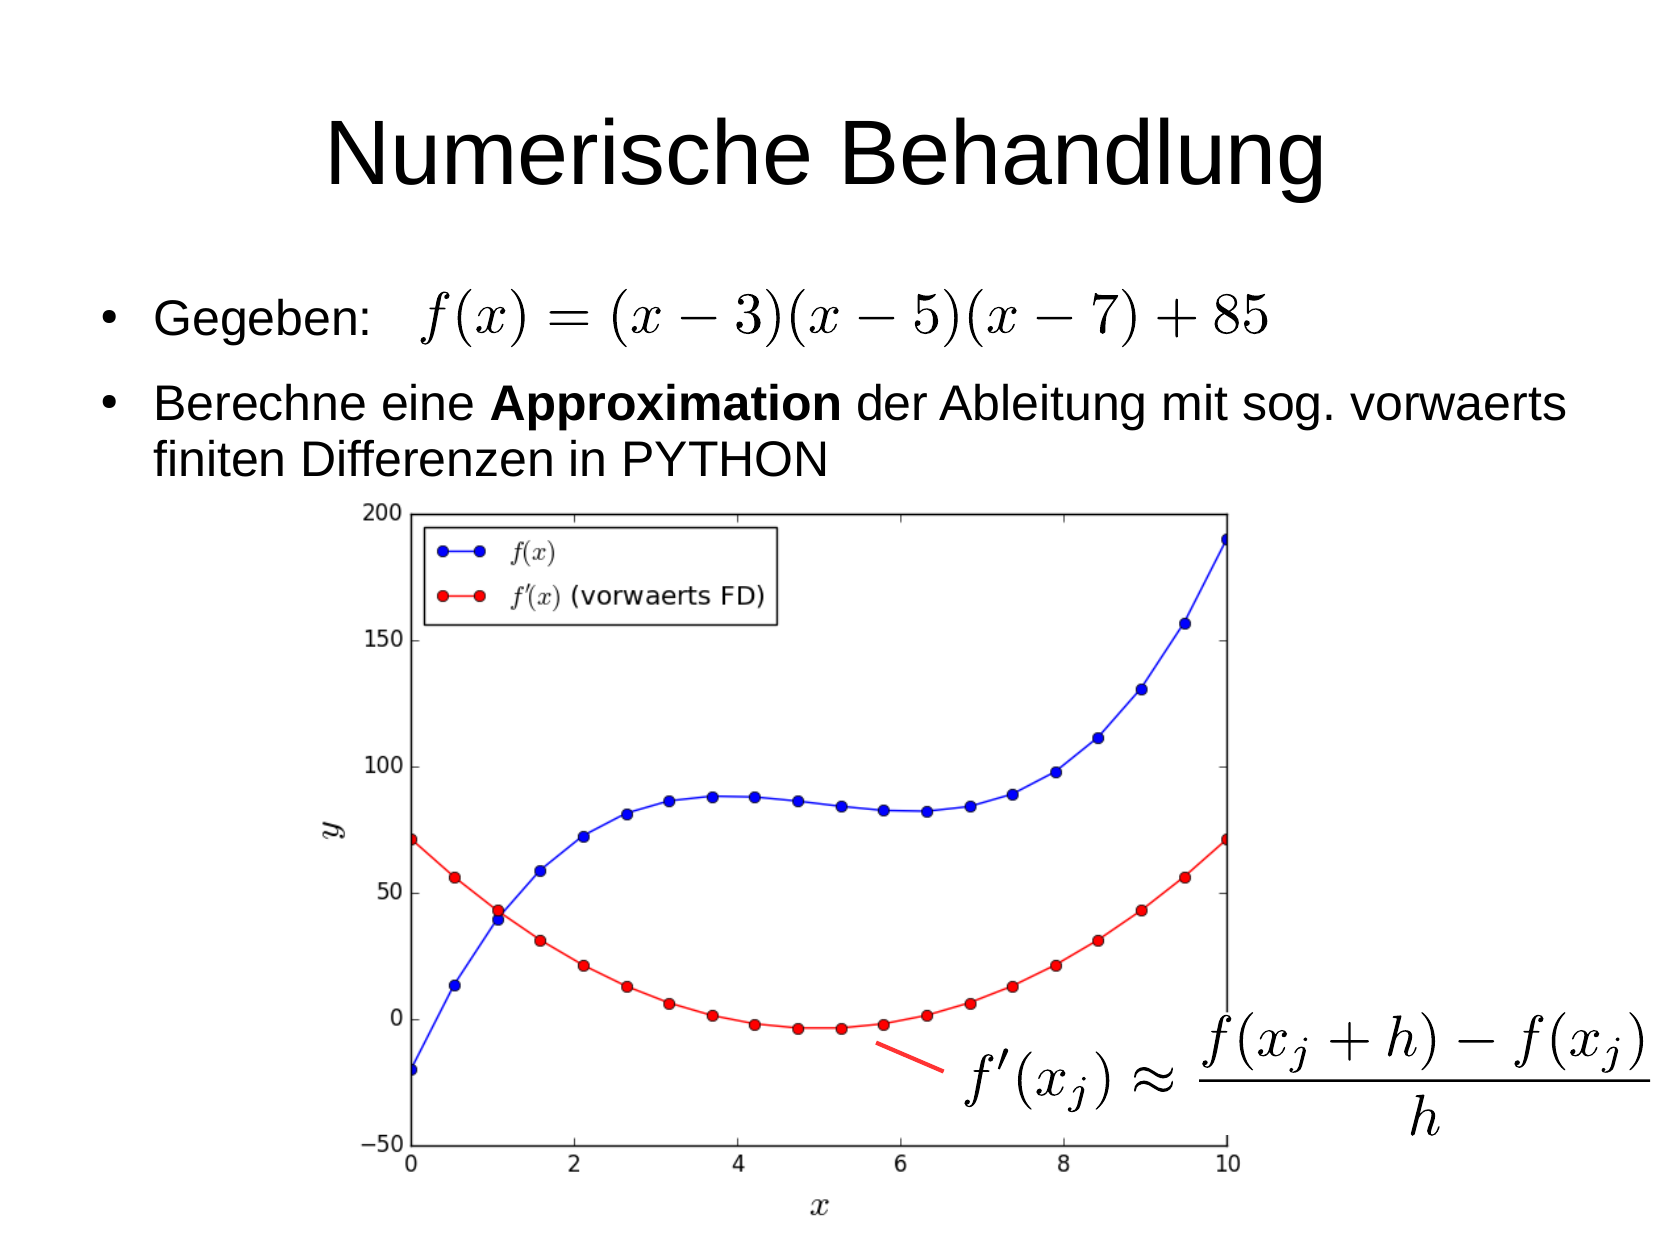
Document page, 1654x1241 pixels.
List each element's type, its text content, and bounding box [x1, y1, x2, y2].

text_box [417, 288, 1271, 348]
list Gegeben: Berechne eine Approximation der Ableitung mit sog. vorwaerts finiten Differenzen in PYTHON [82, 290, 1571, 1010]
title Numerische Behandlung [82, 49, 1571, 257]
picture [299, 489, 1253, 1235]
text_box [961, 1012, 1651, 1136]
